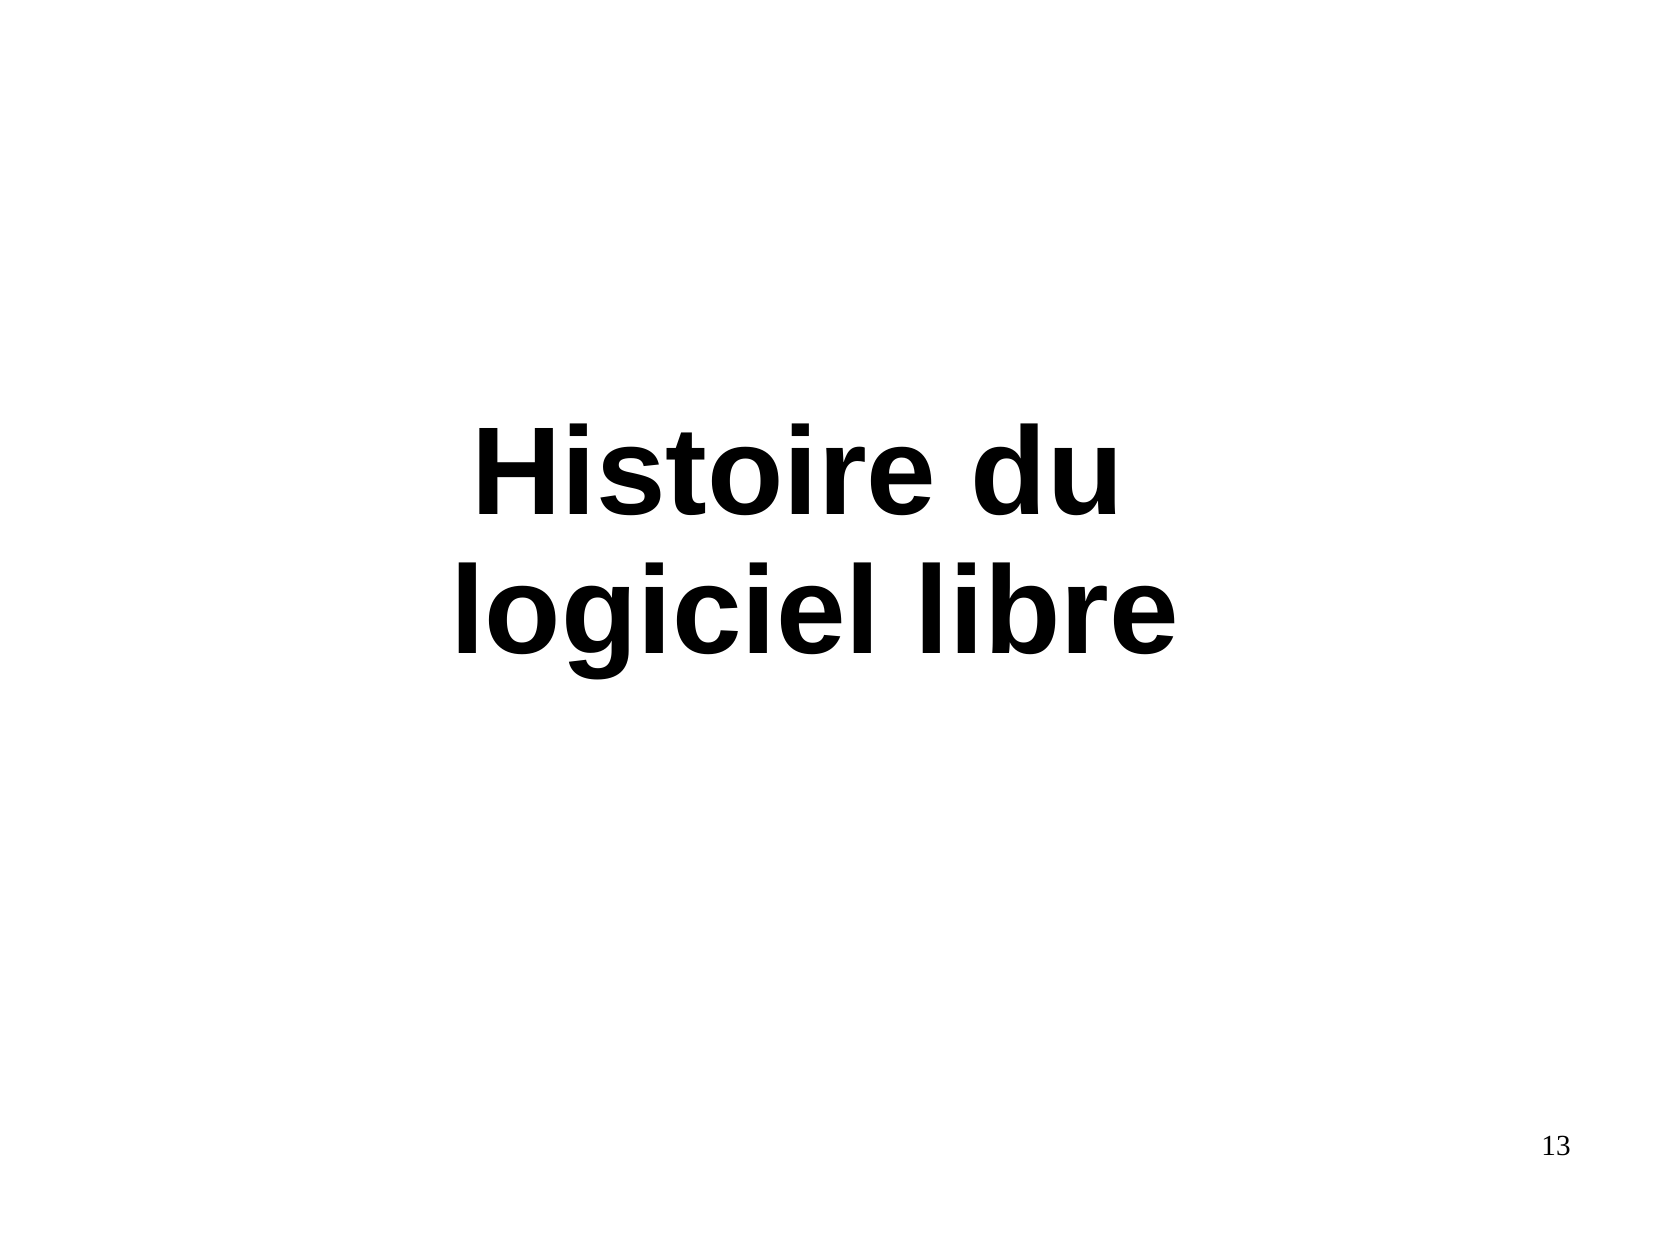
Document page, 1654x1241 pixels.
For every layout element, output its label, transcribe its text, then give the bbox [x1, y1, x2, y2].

title Histoire du logiciel libre [70, 400, 1559, 681]
